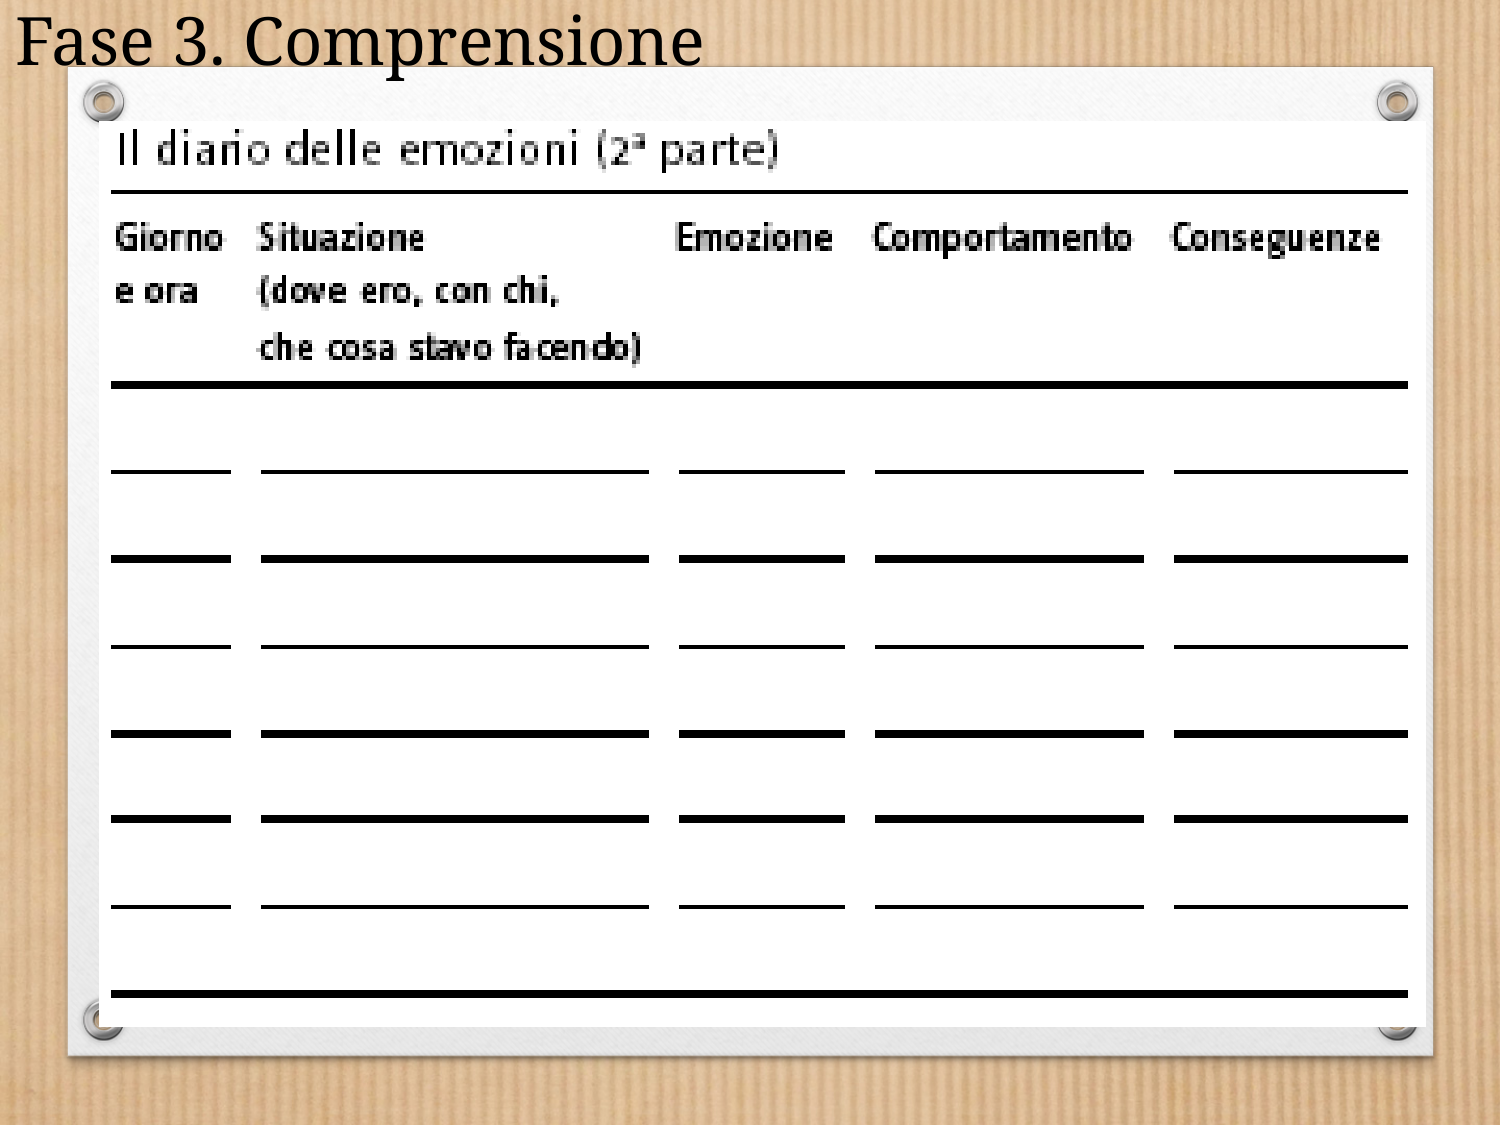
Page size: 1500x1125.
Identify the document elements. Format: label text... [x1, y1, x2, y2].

text_box Fase 3. Comprensione [0, 0, 1263, 87]
picture [99, 121, 1426, 1027]
